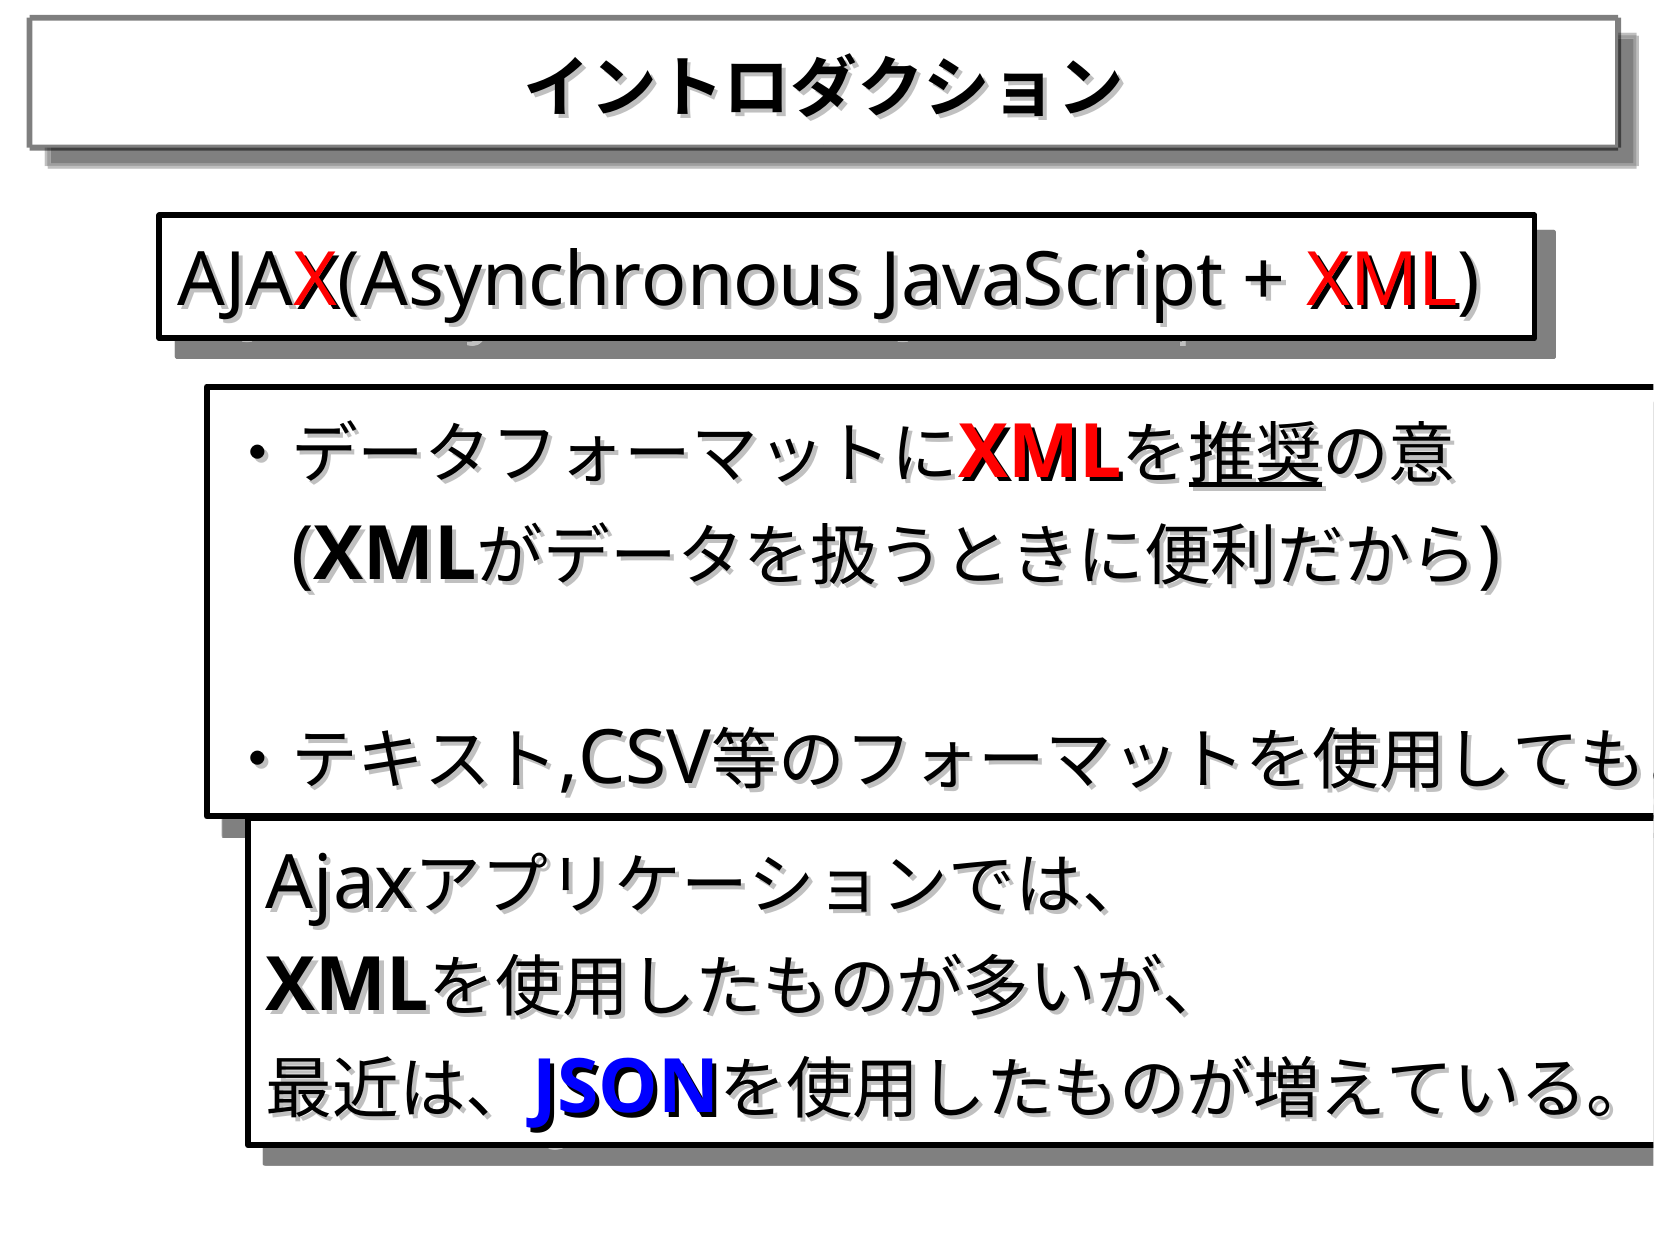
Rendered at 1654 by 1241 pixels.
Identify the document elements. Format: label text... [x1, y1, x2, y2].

text_box Ajaxアプリケーションでは、 XMLを使用したものが多いが、 最近は、JSONを使用したものが増えている。 [248, 817, 1446, 1081]
text_box ・データフォーマットにXMLを推奨の意 (XMLがデータを扱うときに便利だから) ・テキスト,CSV等のフォーマットを使用してもよい [206, 386, 1492, 722]
text_box AJAX(Asynchronous JavaScript + XML) [159, 215, 1535, 317]
text_box イントロダクション [29, 17, 1619, 148]
